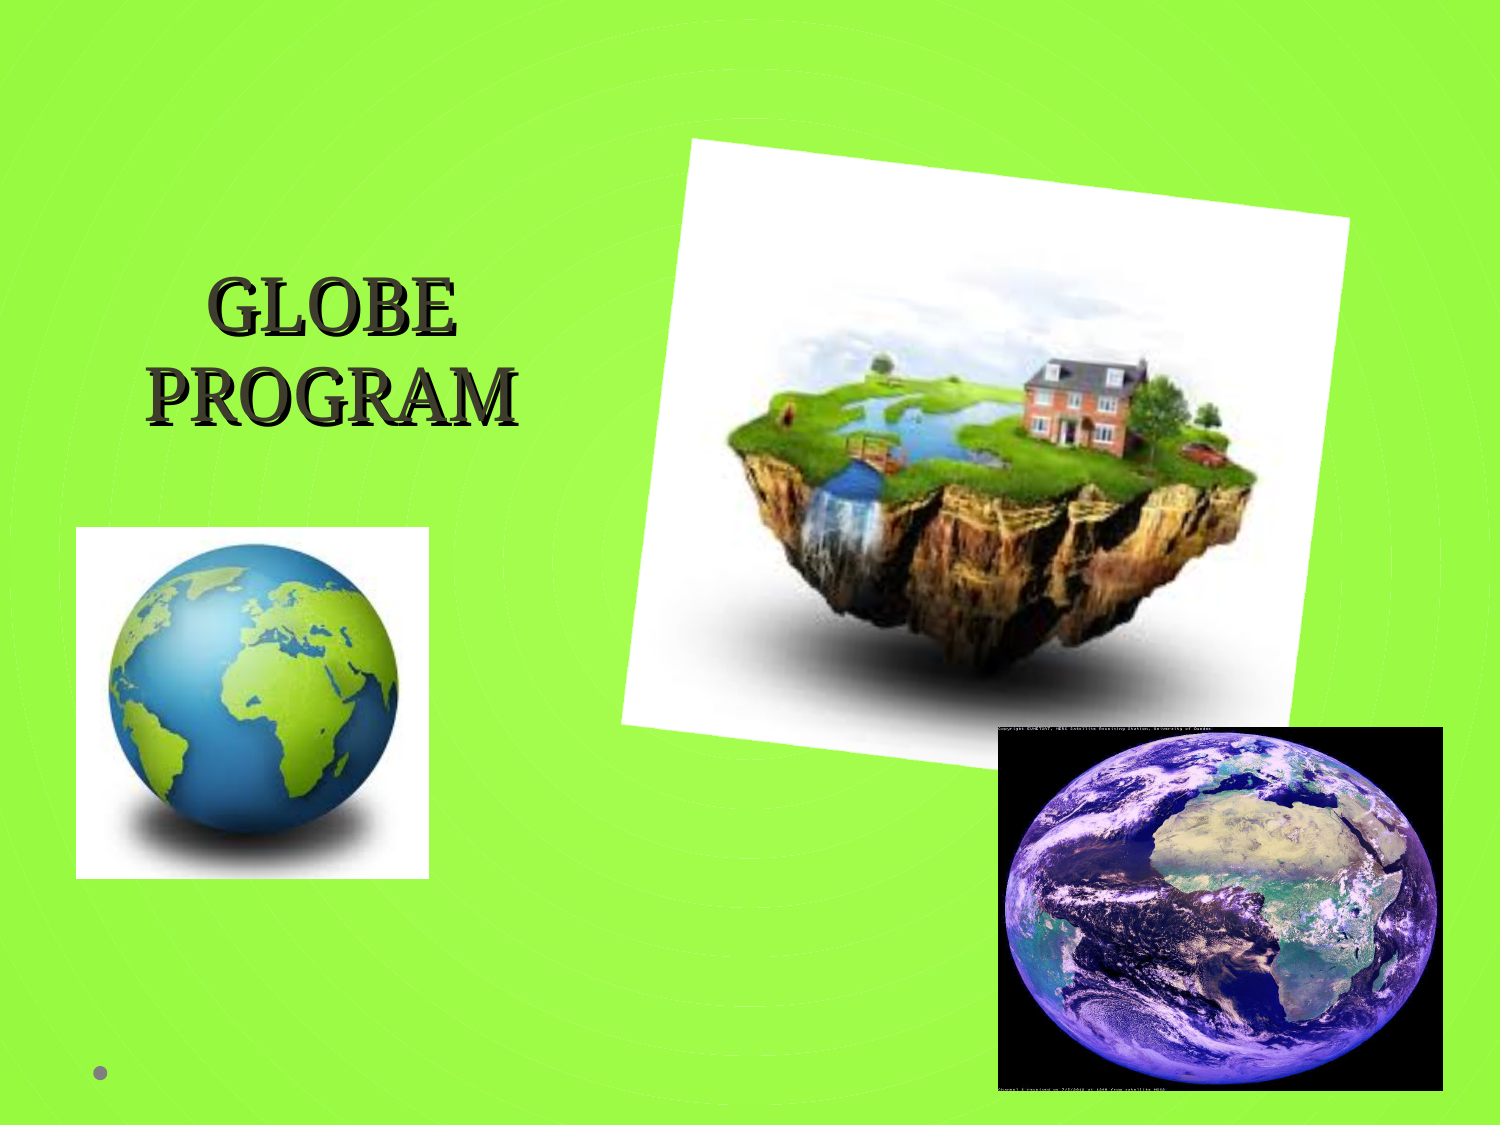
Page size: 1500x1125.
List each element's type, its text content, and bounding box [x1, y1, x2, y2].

title GLOBE PROGRAM [112, 0, 550, 445]
picture [620, 137, 1443, 1091]
picture [76, 527, 429, 879]
